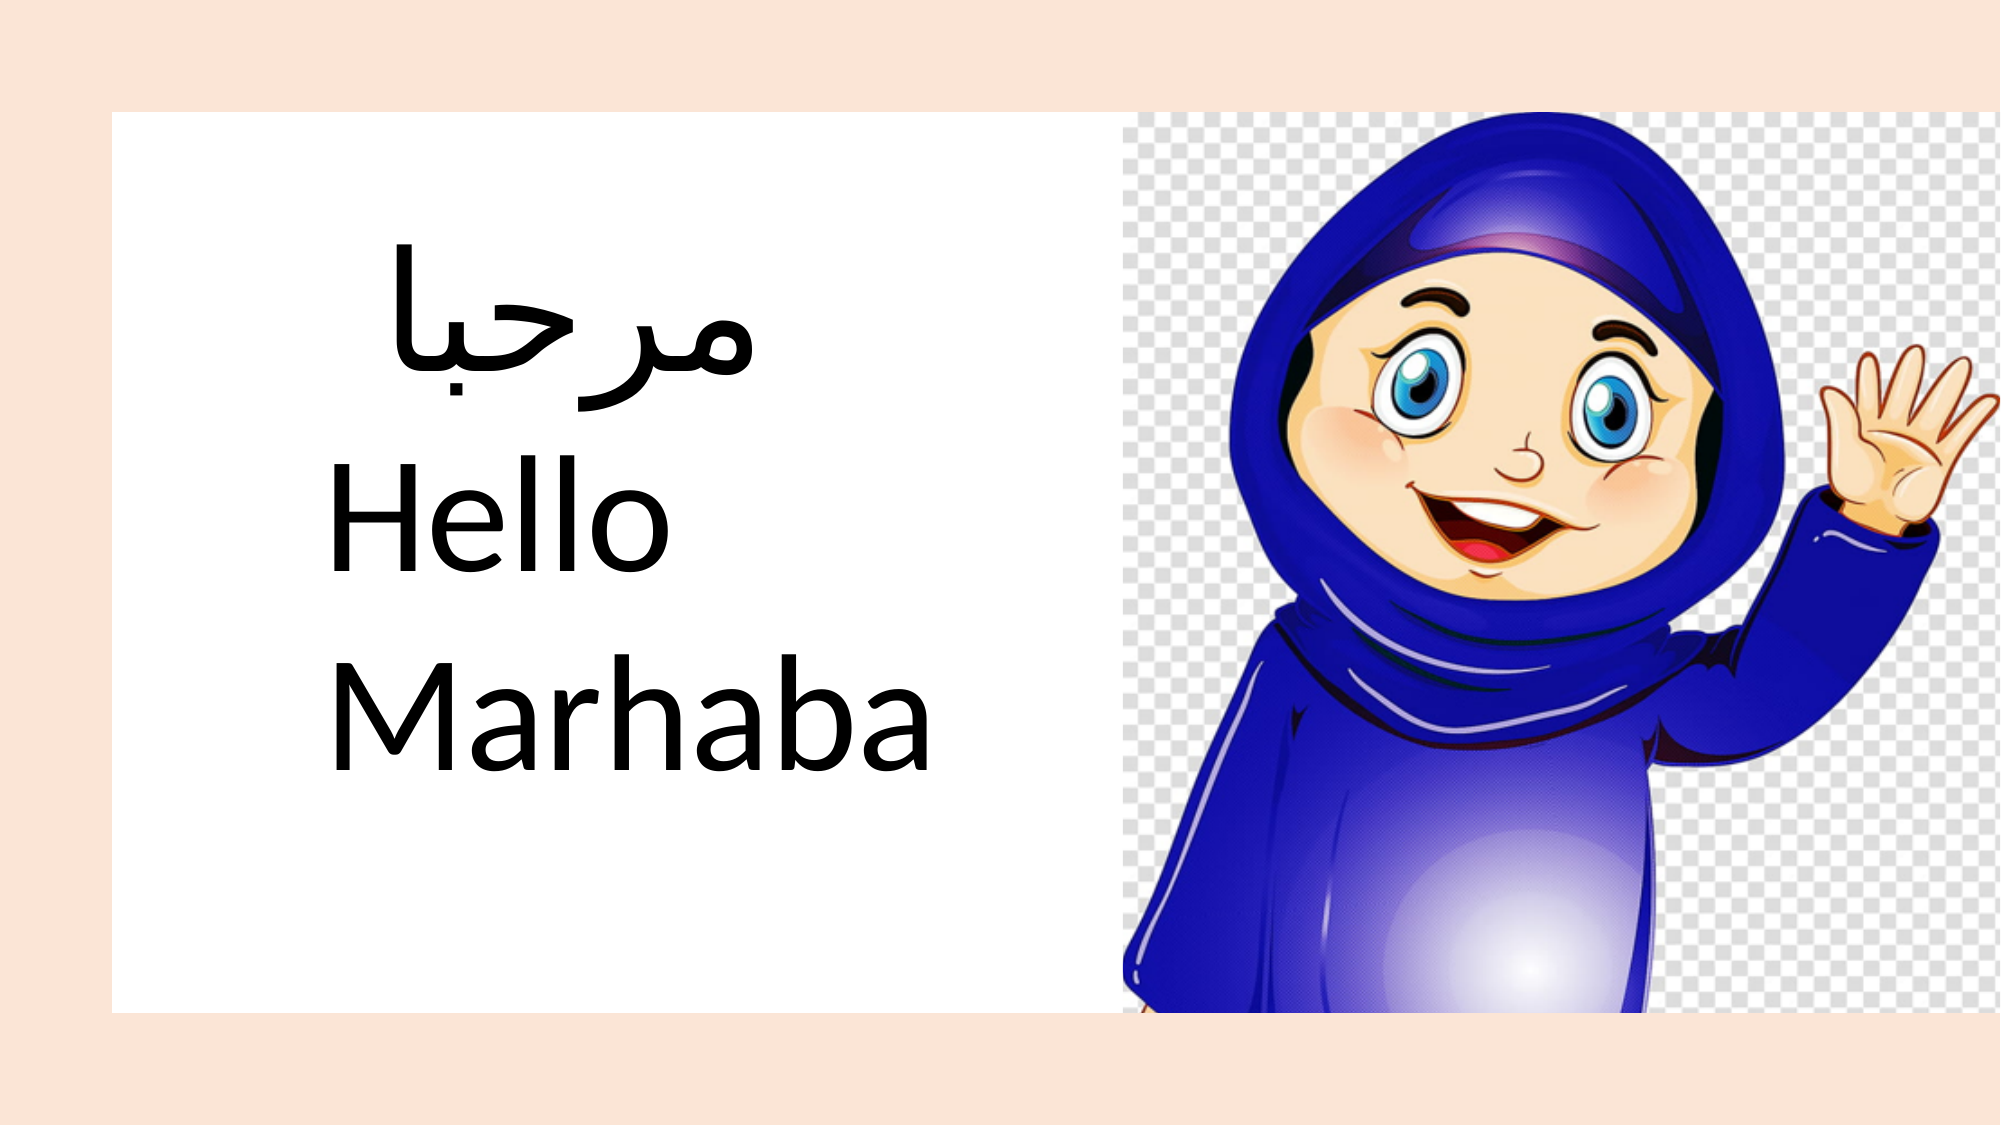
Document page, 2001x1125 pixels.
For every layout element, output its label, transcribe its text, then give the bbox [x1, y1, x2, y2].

text_box مرحبا Hello Marhaba [308, 196, 1122, 818]
picture [1122, 112, 2000, 1013]
text_box [0, 0, 2000, 1125]
